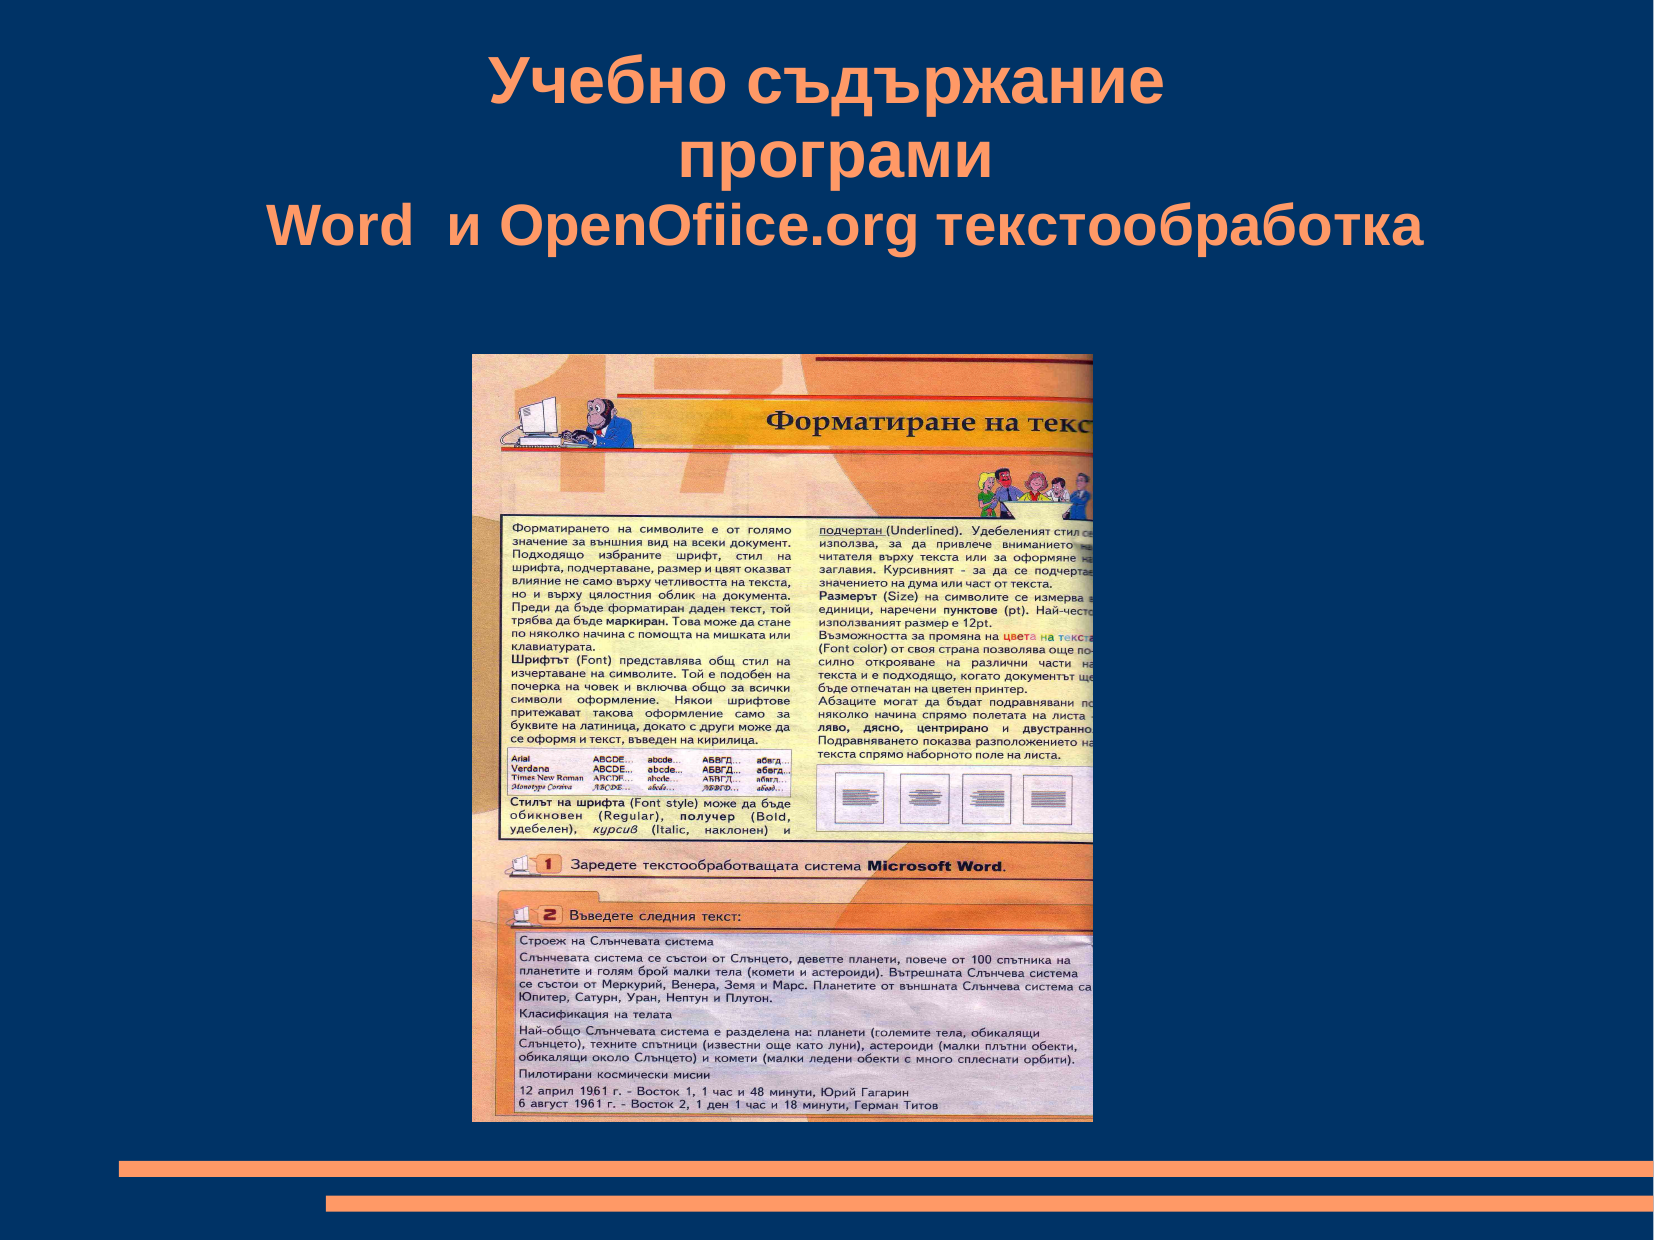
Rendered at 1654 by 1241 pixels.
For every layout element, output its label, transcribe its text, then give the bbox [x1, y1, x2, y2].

title Учебно съдържание програми Word и OpenOfiice.org текстообработка [121, 38, 1534, 262]
picture [472, 354, 1093, 1123]
